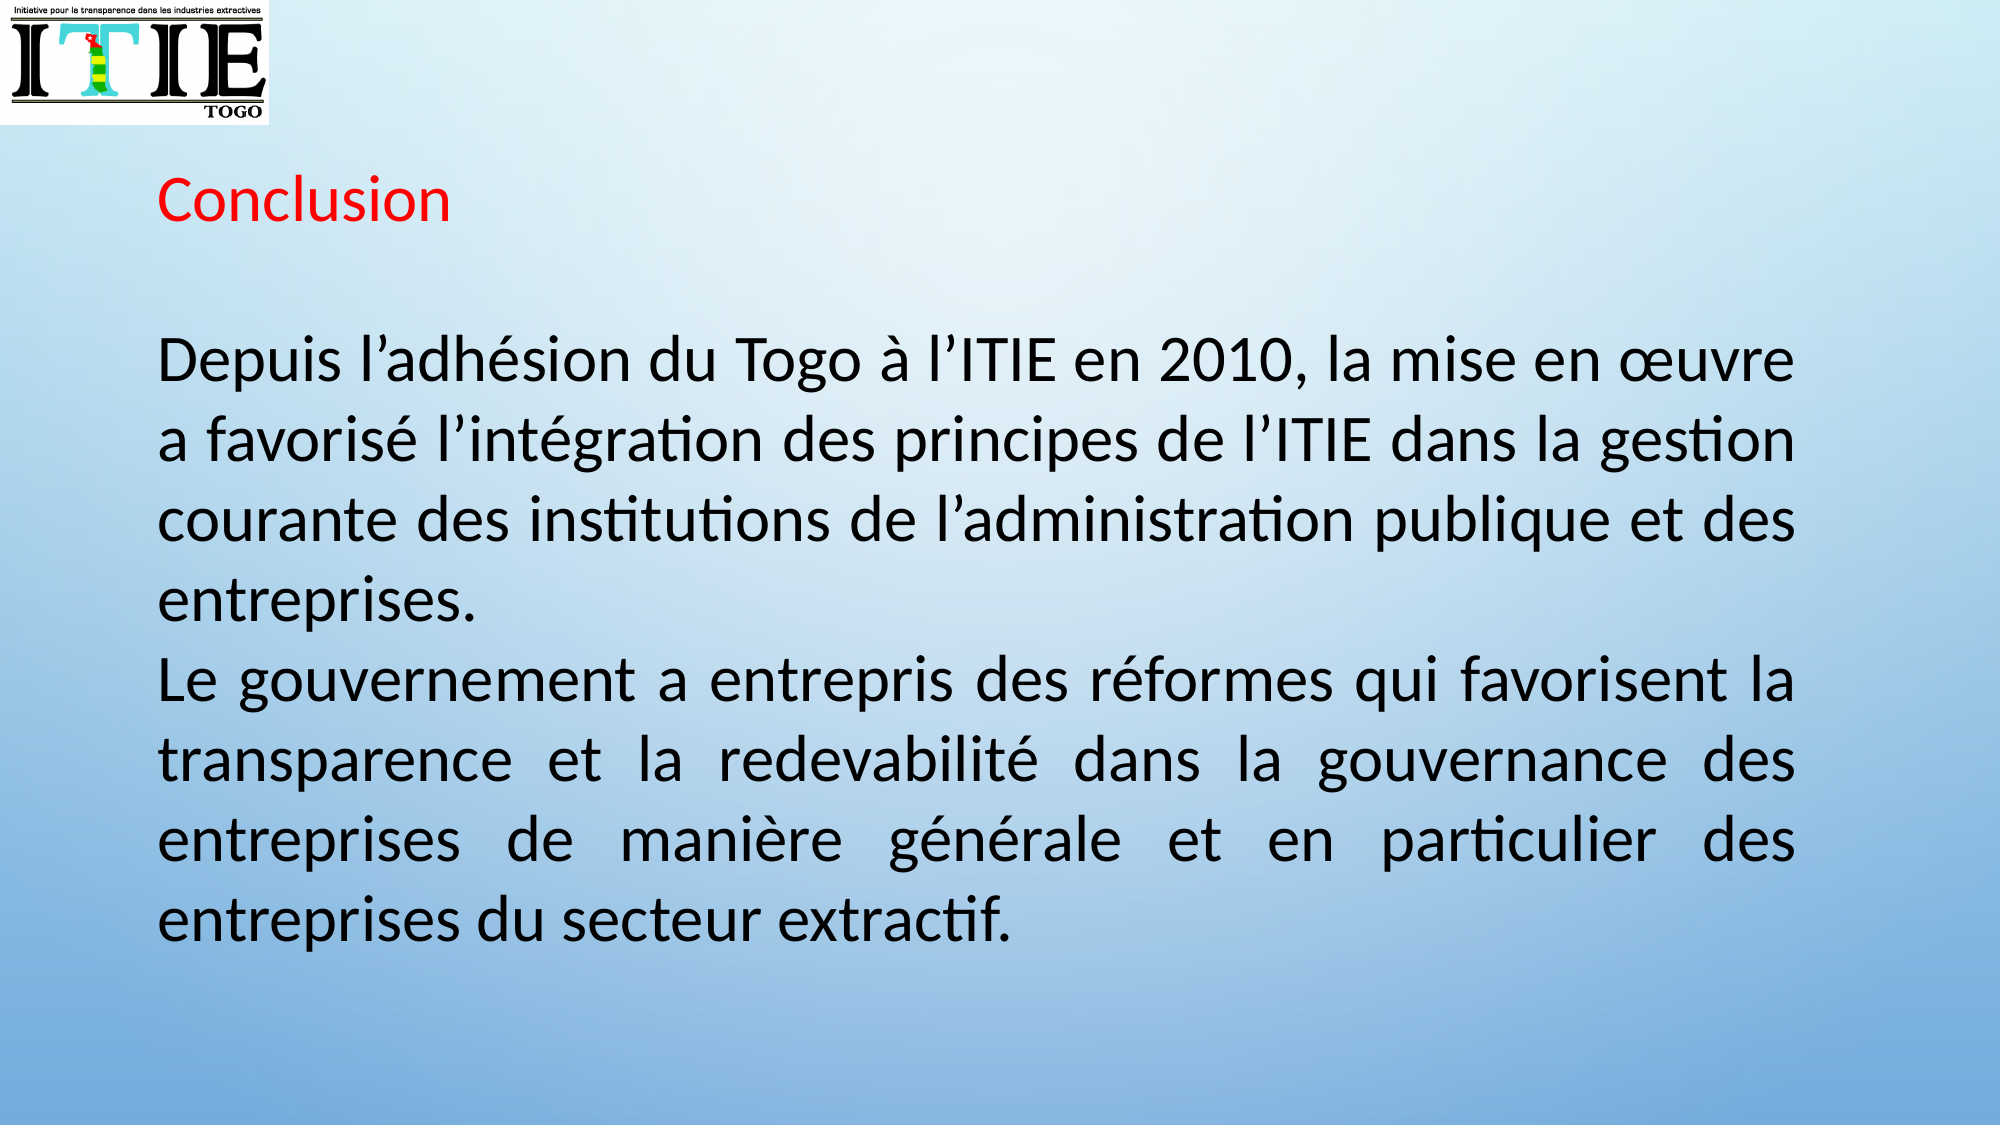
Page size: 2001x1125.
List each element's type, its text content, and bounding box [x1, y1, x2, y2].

text_box Conclusion Depuis l’adhésion du Togo à l’ITIE en 2010, la mise en œuvre a favorisé l’intégration des principes de l’ITIE dans la gestion courante des institutions de l’administration publique et des entreprises. Le gouvernement a entrepris des réformes qui favorisent la transparence et la redevabilité dans la gouvernance des entreprises de manière générale et en particulier des entreprises du secteur extractif. [142, 147, 1824, 971]
picture [0, 0, 269, 126]
